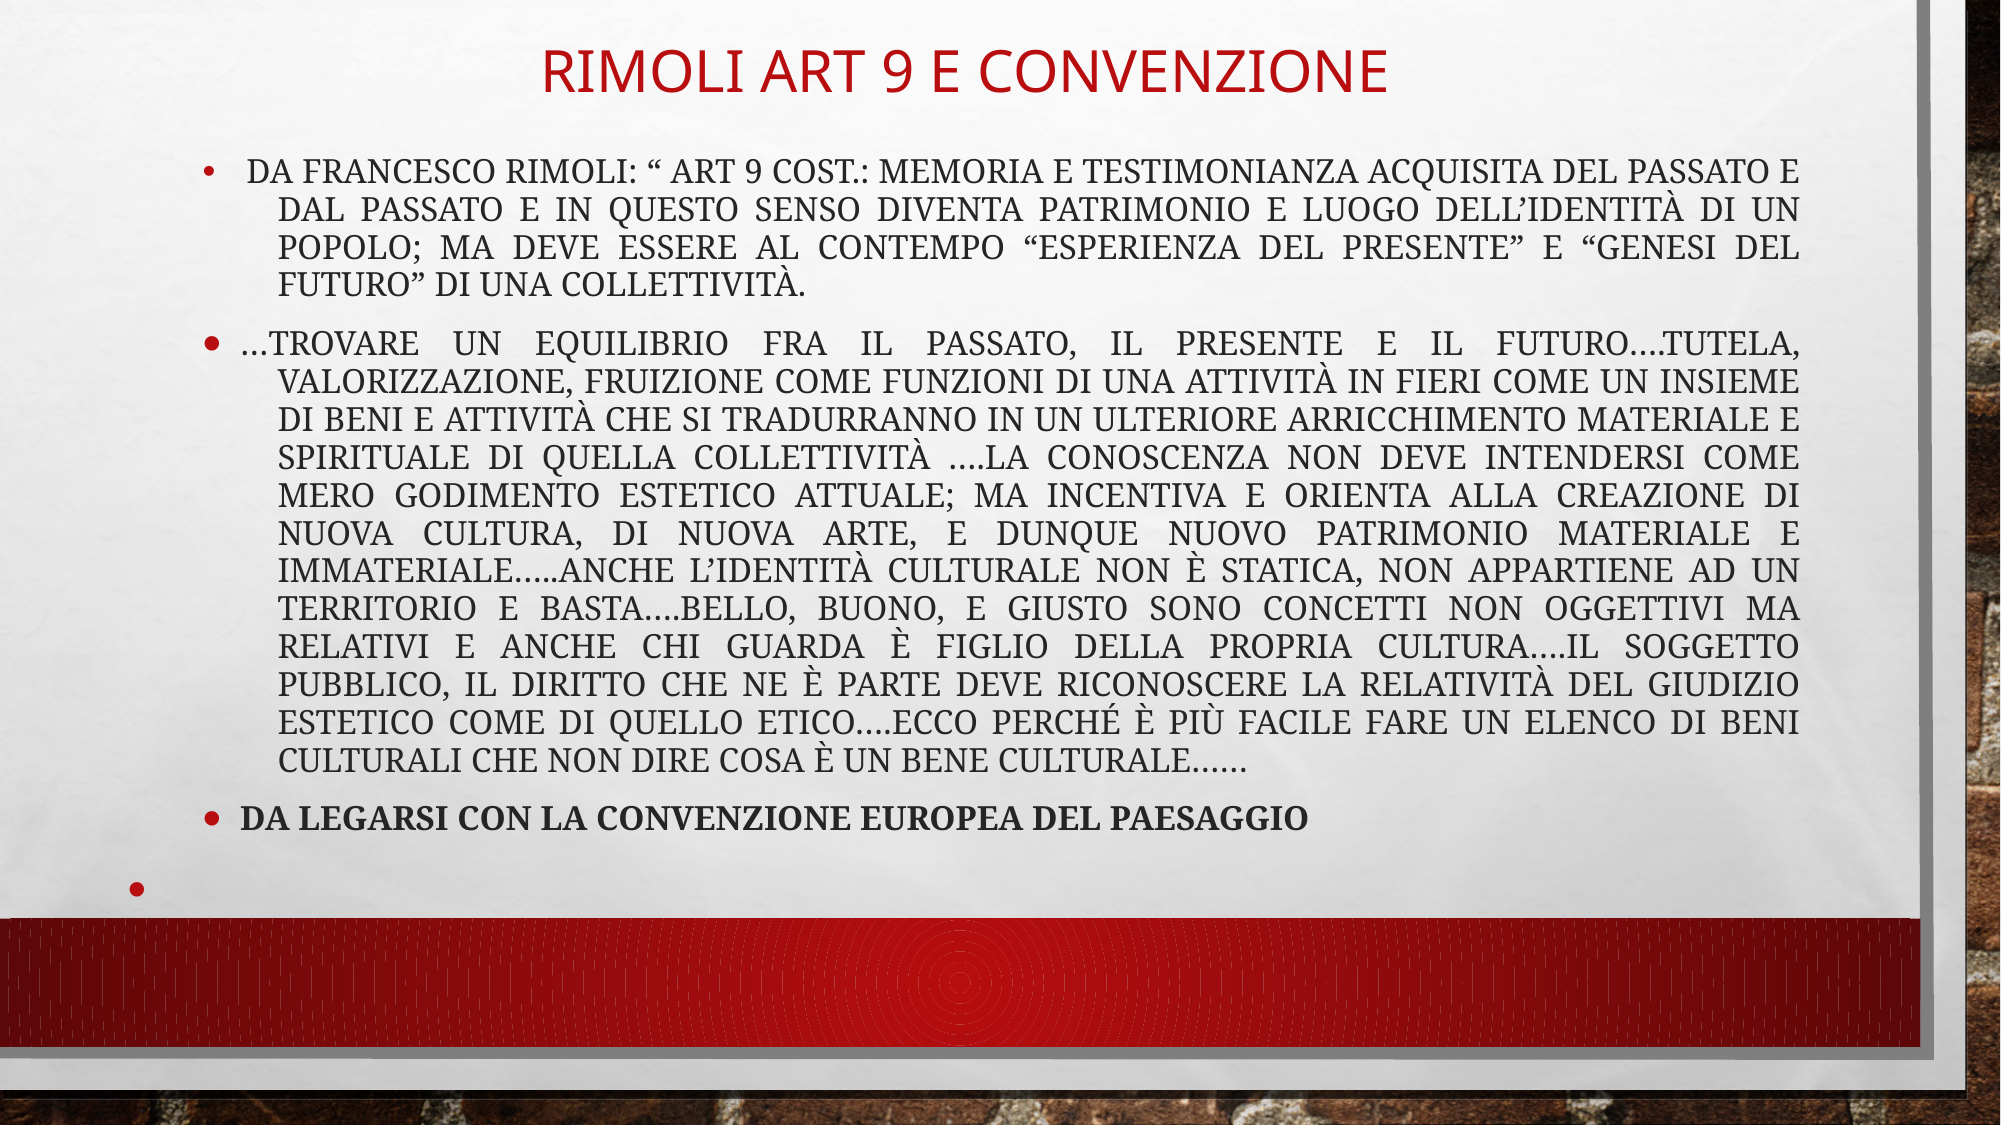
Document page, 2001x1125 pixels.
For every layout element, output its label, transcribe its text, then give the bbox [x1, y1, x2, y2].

list Da Francesco Rimoli: “ art 9 cost.: memoria e testimonianza acquisita del passato e dal passato e in questo senso diventa Patrimonio e luogo dell’identità di un popolo; ma deve essere al contempo “esperienza del presente” e “genesi del futuro” di una collettività. …Trovare un equilibrio fra il passato, il presente e il futuro….Tutela, valorizzazione, fruizione come funzioni di una attività in fieri come un insieme di beni e attività che si tradurranno in un ulteriore arricchimento materiale e spirituale di quella collettività ….La conoscenza non deve intendersi come mero godimento estetico attuale; ma incentiva e orienta alla creazione di nuova cultura, di nuova arte, e dunque nuovo patrimonio materiale e immateriale…..anche l’identità culturale non è statica, non appartiene ad un territorio e basta….bello, buono, e giusto sono concetti non oggettivi ma relativi e anche chi guarda è figlio della propria cultura….Il soggetto pubblico, il diritto che ne è parte deve riconoscere la relatività del giudizio estetico come di quello etico….Ecco perché è più facile fare un elenco di beni culturali che non dire cosa è un bene culturale…… Da legarsi con la Convenzione europea del Paesaggio [112, 145, 1818, 882]
title Rimoli art 9 e convenzione [112, 20, 1819, 127]
